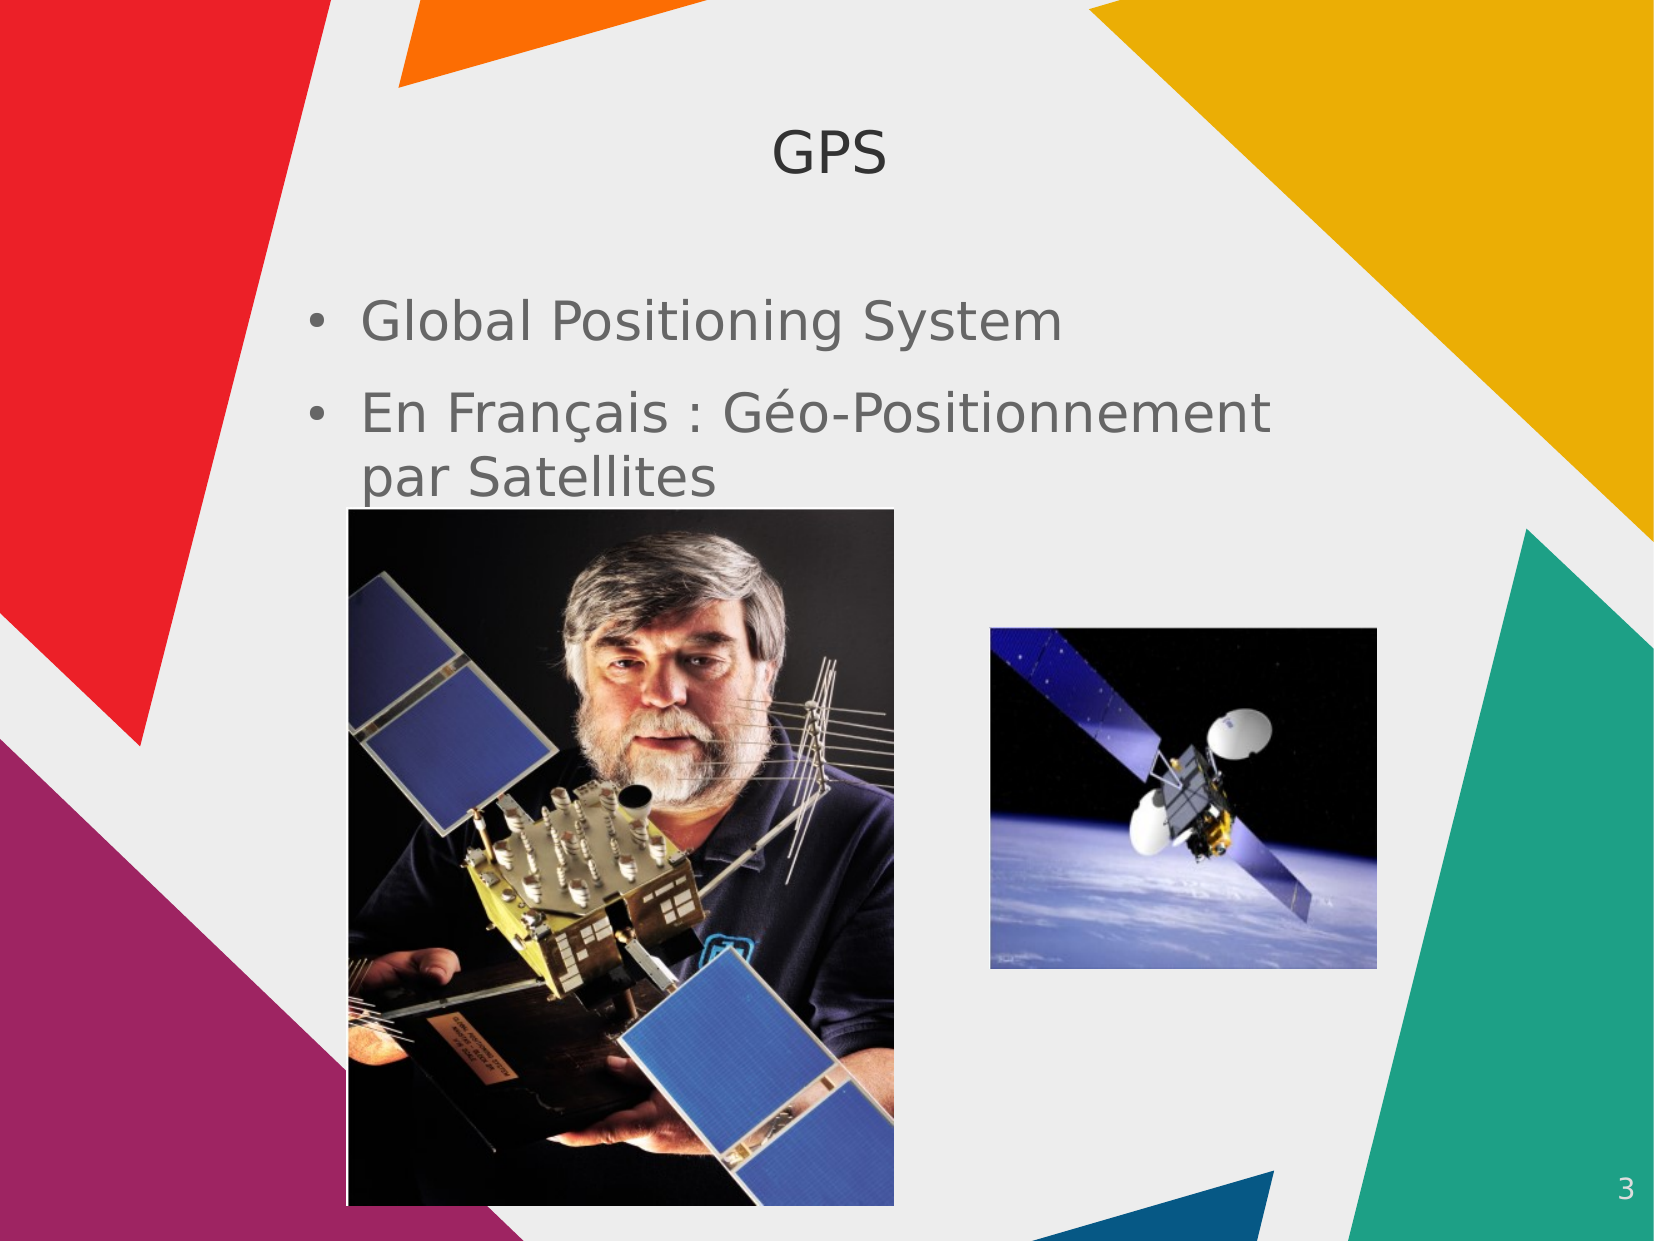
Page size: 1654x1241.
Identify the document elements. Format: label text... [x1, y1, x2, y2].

picture [346, 507, 894, 1206]
title GPS [289, 49, 1372, 257]
list Global Positioning System En Français : Géo-Positionnement par Satellites [289, 290, 1372, 1090]
picture [989, 627, 1377, 969]
